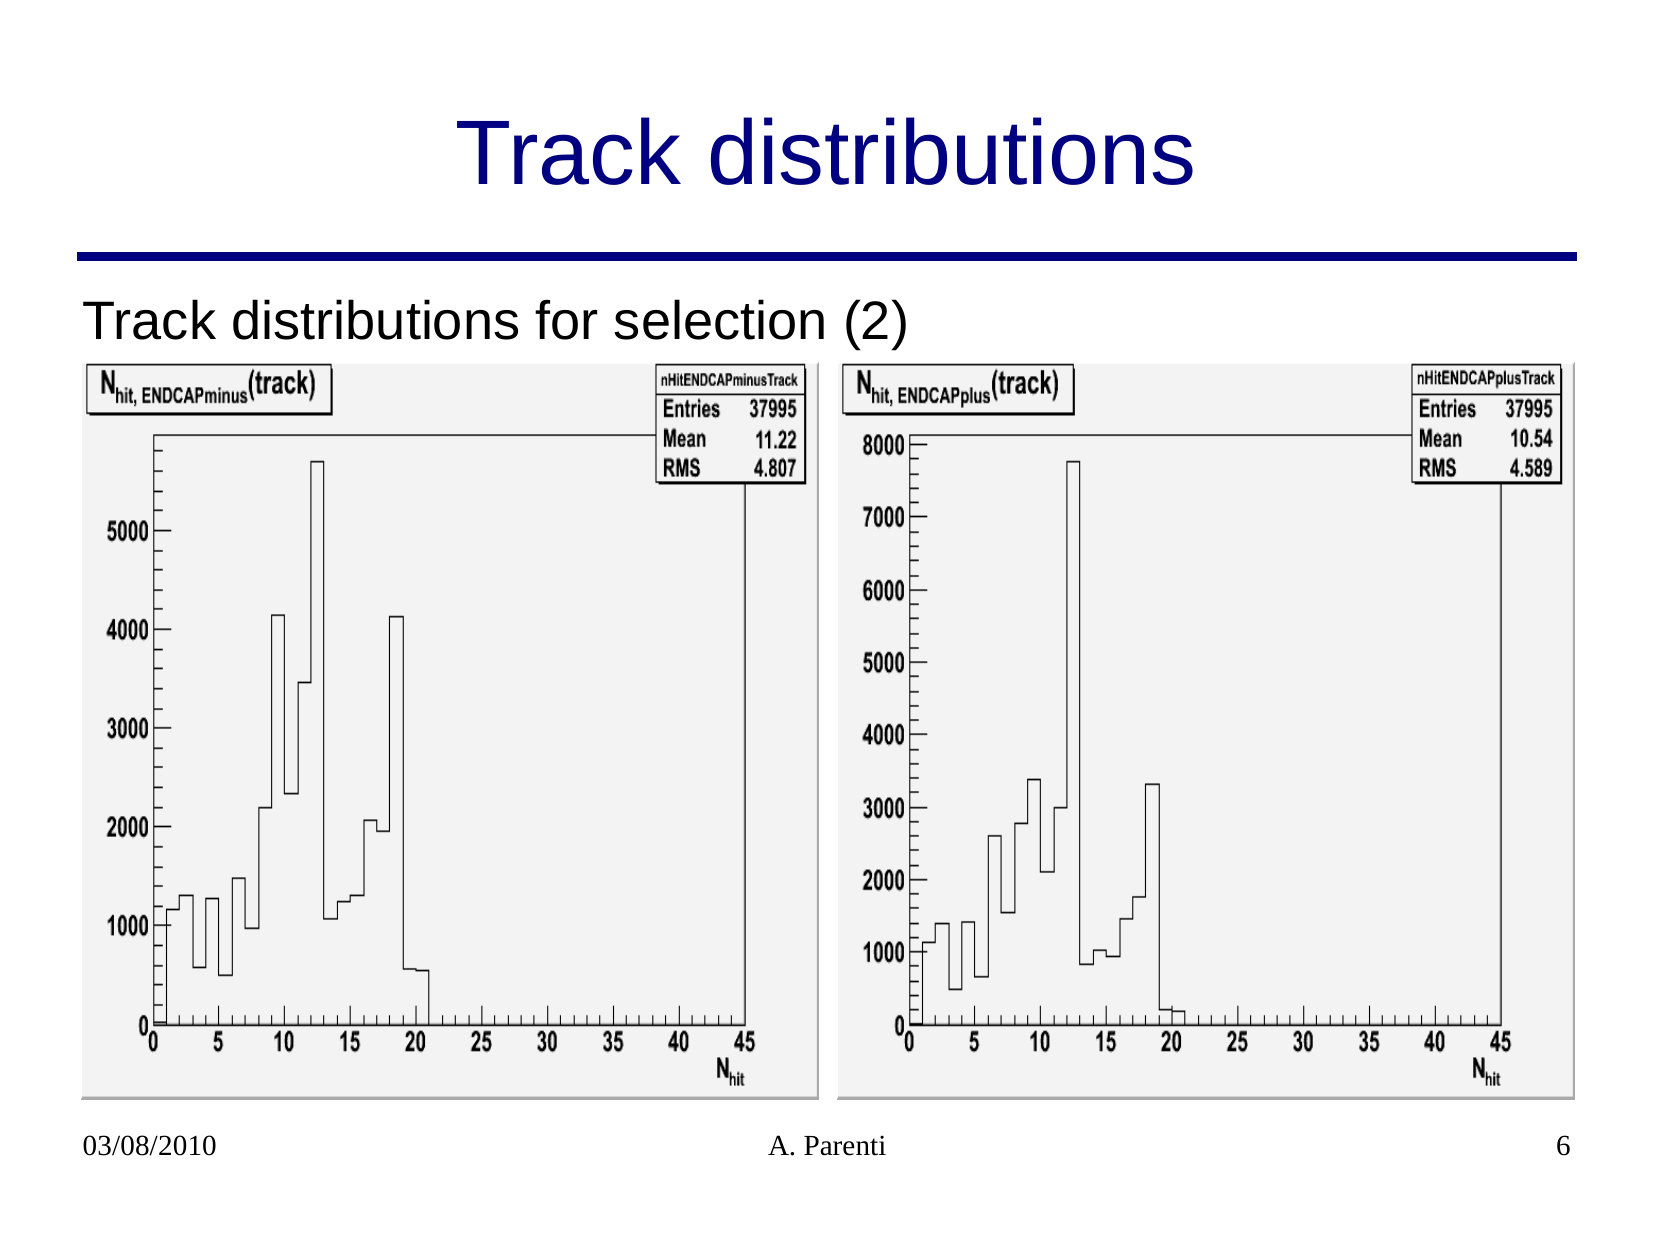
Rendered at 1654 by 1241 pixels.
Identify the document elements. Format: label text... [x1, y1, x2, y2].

picture [80, 361, 819, 1100]
list Track distributions for selection (2) [82, 290, 1571, 1109]
title Track distributions [82, 49, 1571, 257]
picture [836, 361, 1575, 1100]
